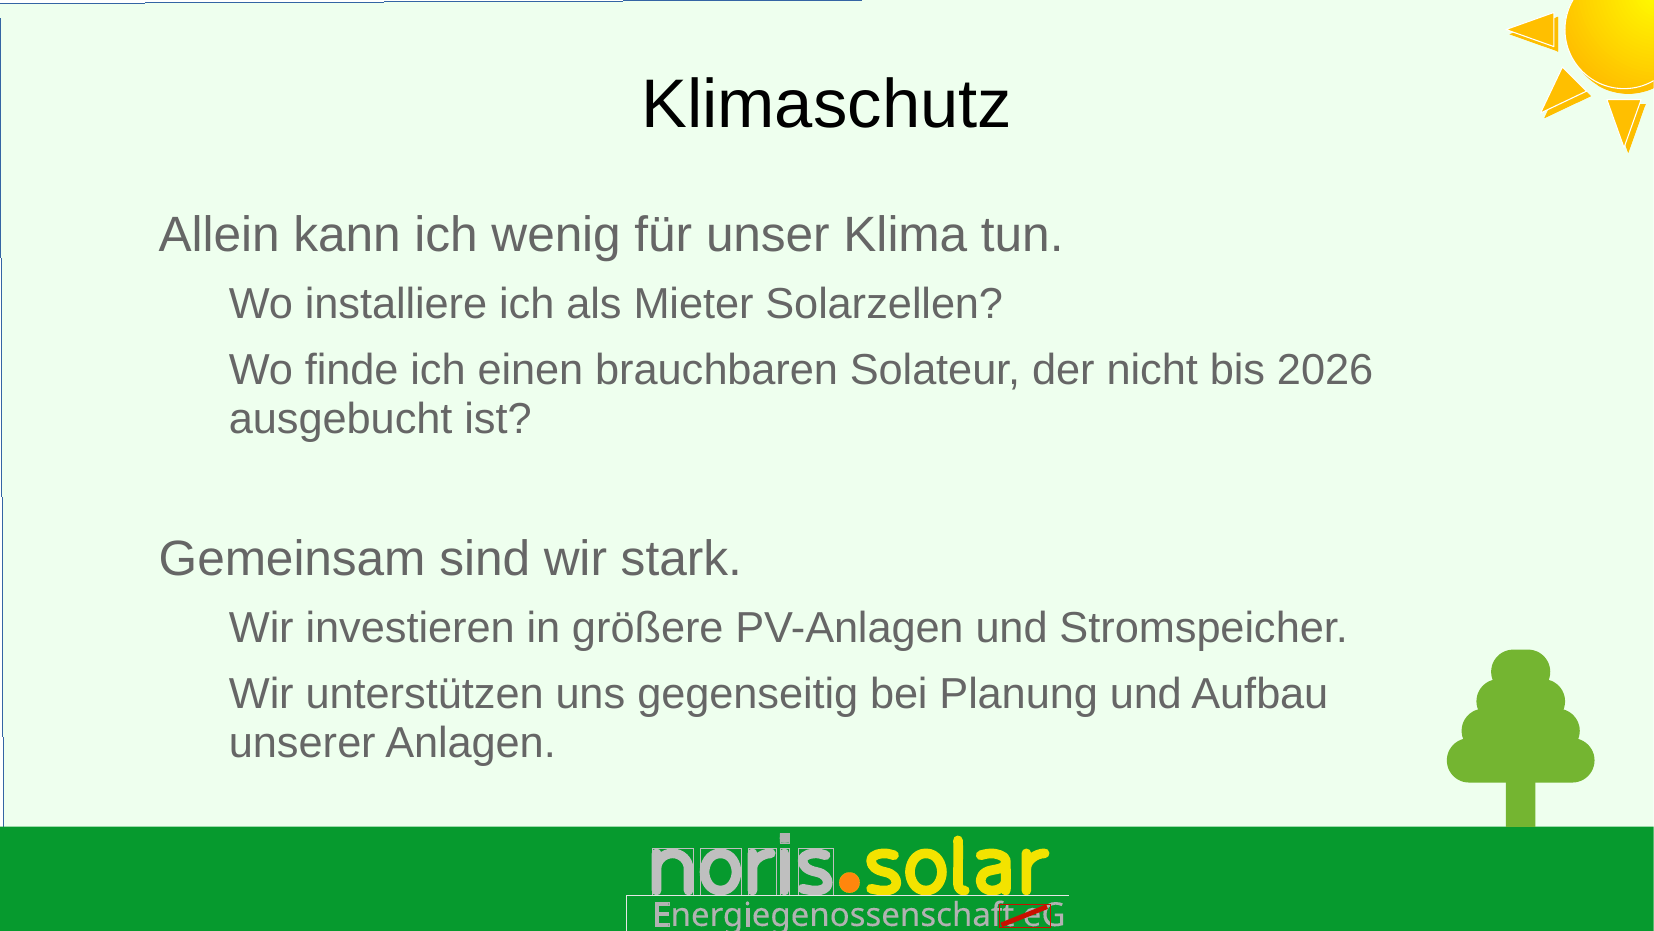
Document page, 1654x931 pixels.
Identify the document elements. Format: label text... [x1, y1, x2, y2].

list Allein kann ich wenig für unser Klima tun. Wo installiere ich als Mieter Solarzellen? Wo finde ich einen brauchbaren Solateur, der nicht bis 2026 ausgebucht ist? Gemeinsam sind wir stark. Wir investieren in größere PV-Anlagen und Stromspeicher. Wir unterstützen uns gegenseitig bei Planung und Aufbau unserer Anlagen. [88, 206, 1565, 768]
title Klimaschutz [88, 29, 1565, 178]
